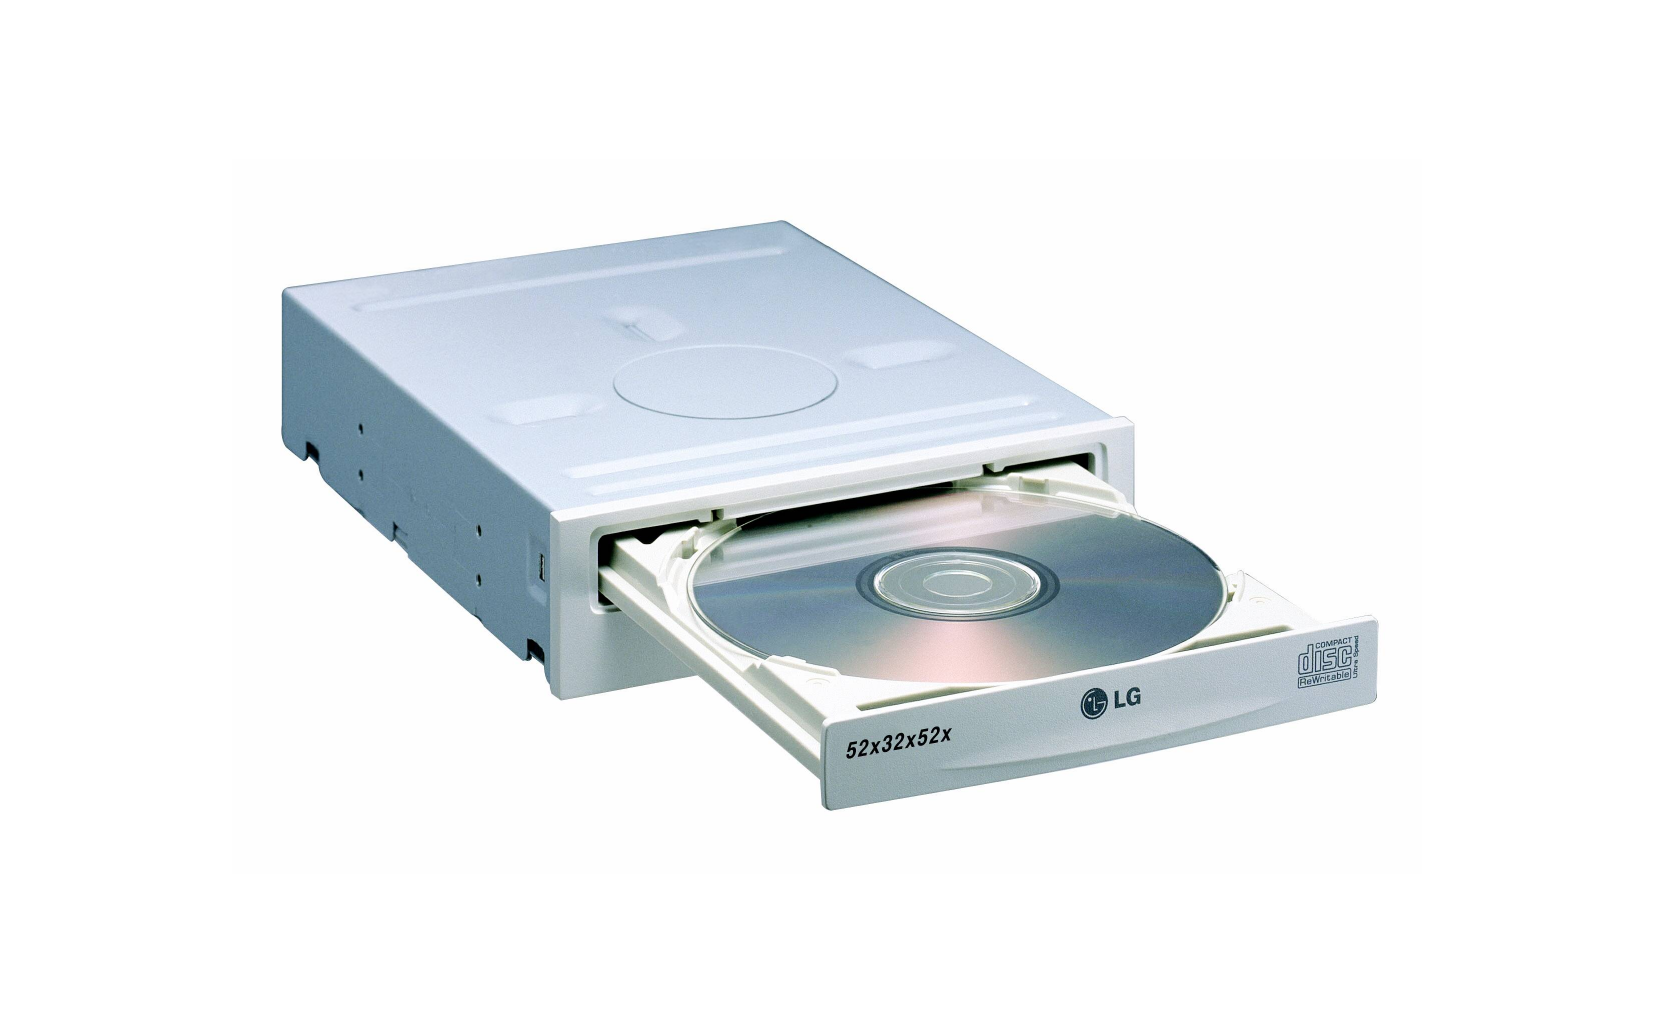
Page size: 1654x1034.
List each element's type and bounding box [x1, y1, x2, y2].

picture [232, 159, 1422, 874]
